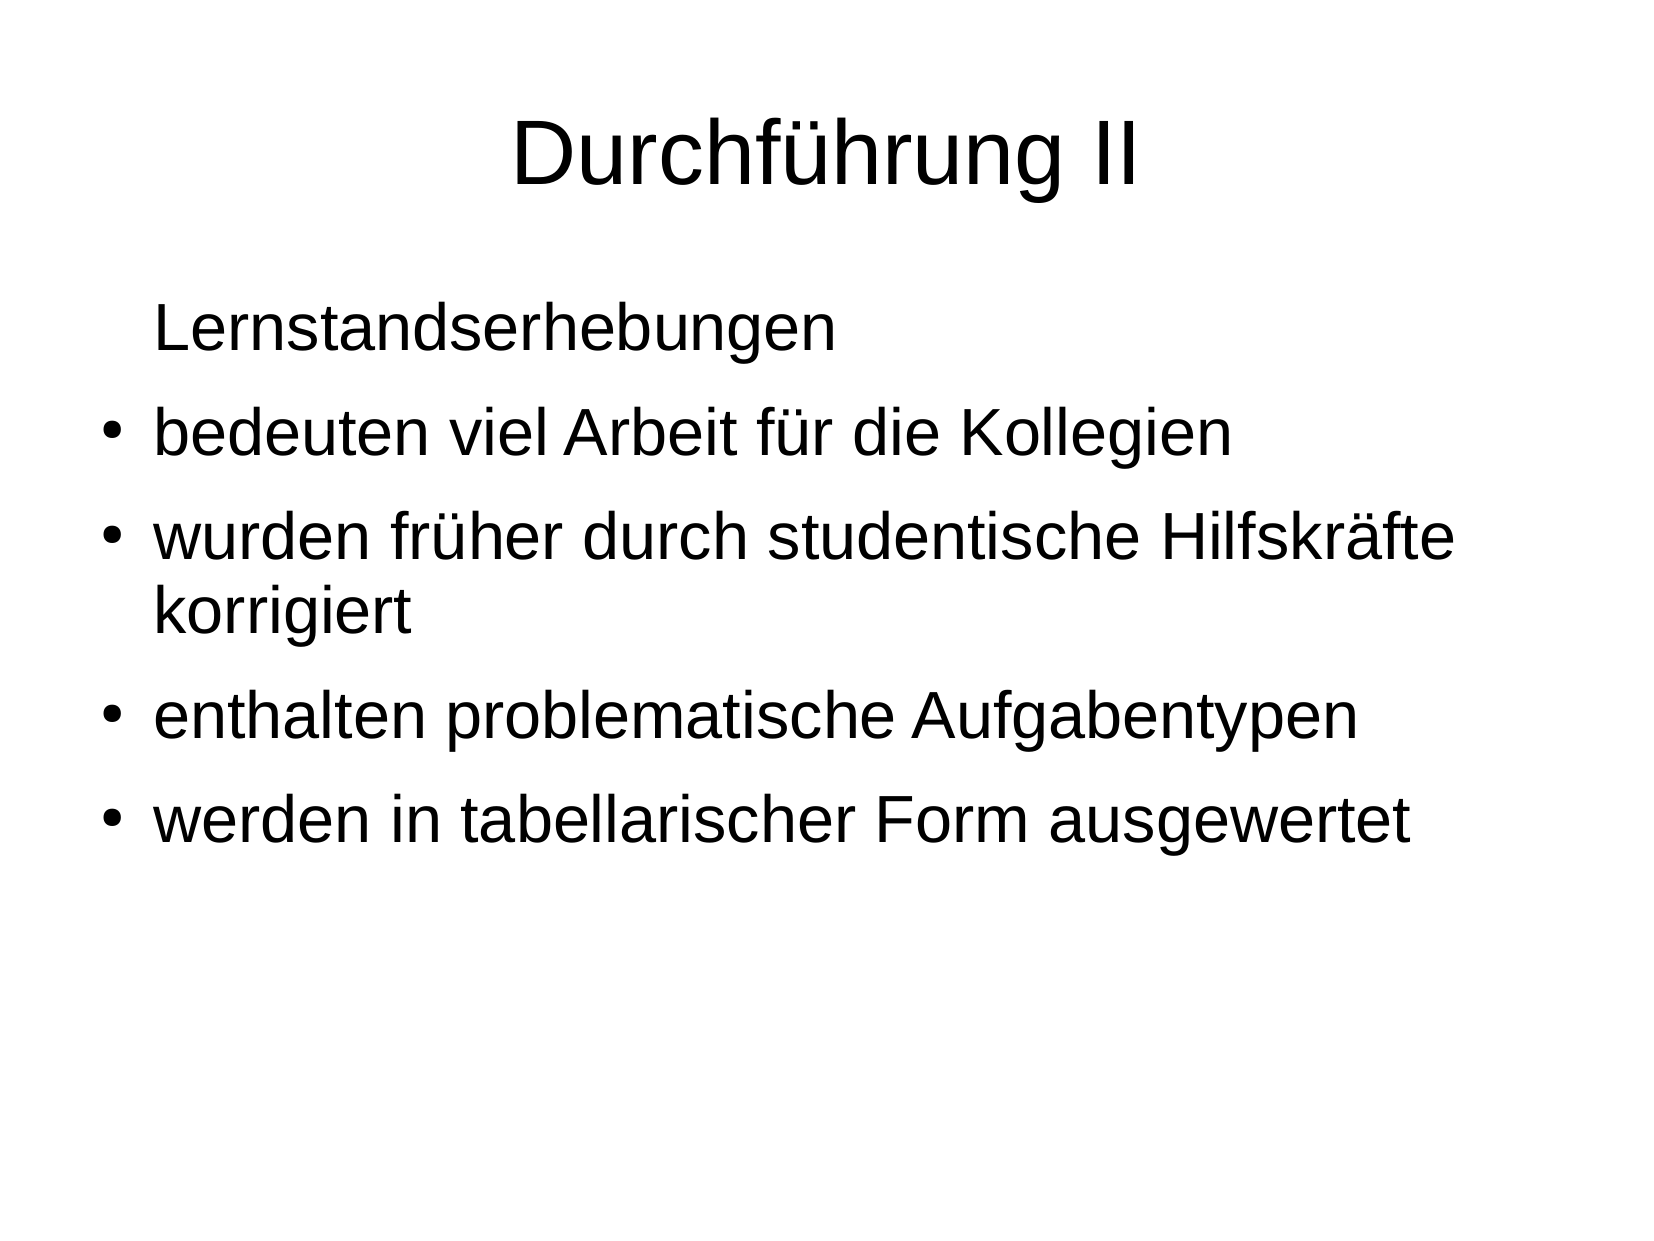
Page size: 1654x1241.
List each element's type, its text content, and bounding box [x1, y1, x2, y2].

list Lernstandserhebungen bedeuten viel Arbeit für die Kollegien wurden früher durch studentische Hilfskräfte korrigiert enthalten problematische Aufgabentypen werden in tabellarischer Form ausgewertet [82, 290, 1571, 1010]
title Durchführung II [82, 49, 1571, 257]
